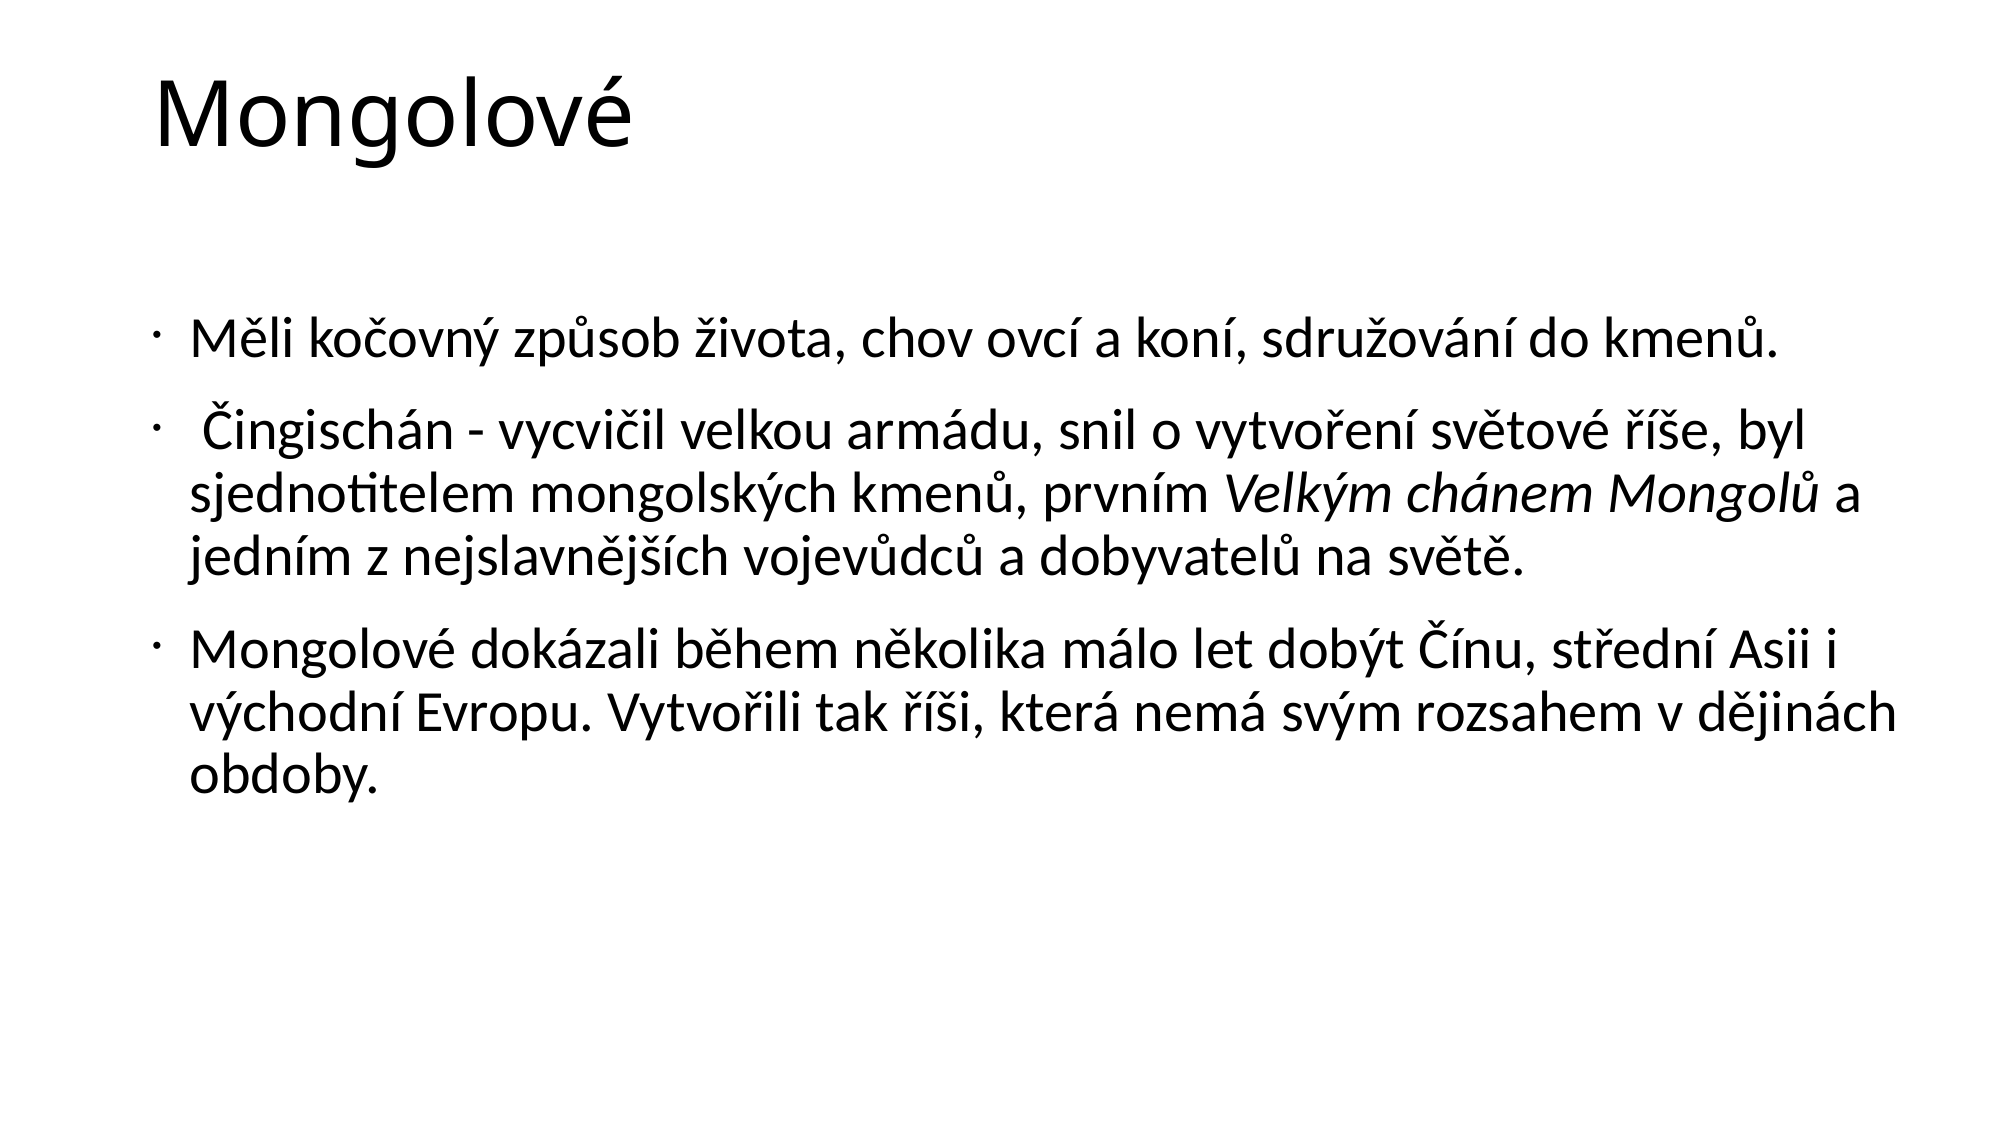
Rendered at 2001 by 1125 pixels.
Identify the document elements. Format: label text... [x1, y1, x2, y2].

title Mongolové [137, 59, 1863, 278]
list Měli kočovný způsob života, chov ovcí a koní, sdružování do kmenů. Čingischán - vycvičil velkou armádu, snil o vytvoření světové říše, byl sjednotitelem mongolských kmenů, prvním Velkým chánem Mongolů a jedním z nejslavnějších vojevůdců a dobyvatelů na světě. Mongolové dokázali během několika málo let dobýt Čínu, střední Asii i východní Evropu. Vytvořili tak říši, která nemá svým rozsahem v dějinách obdoby. [137, 299, 1946, 1014]
